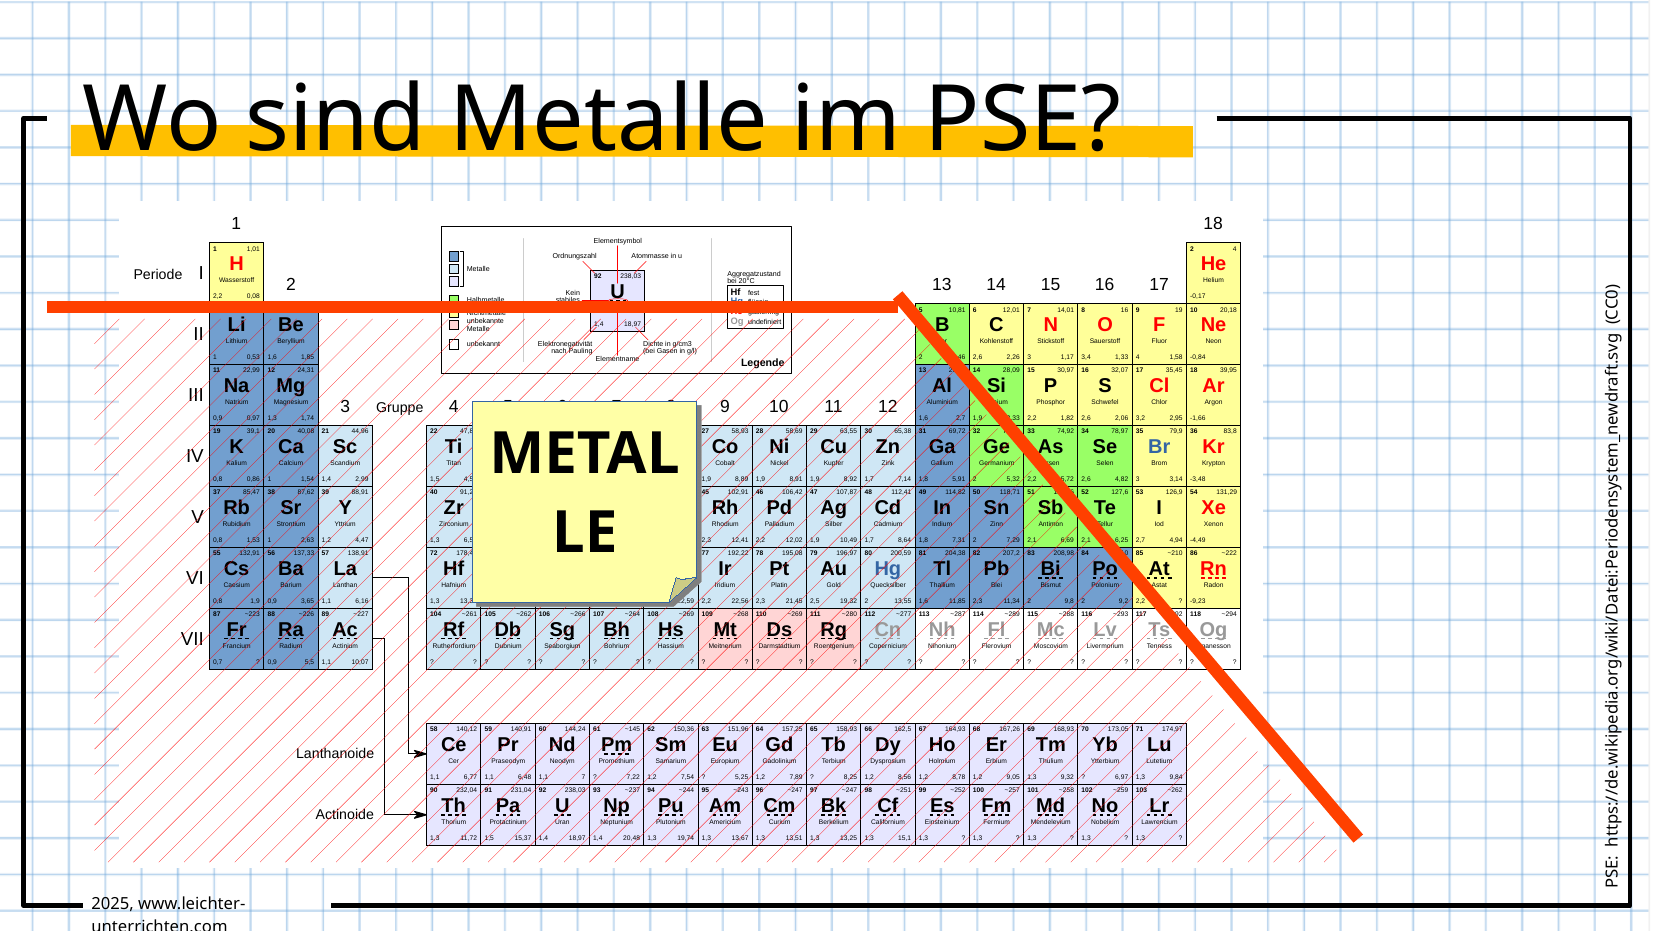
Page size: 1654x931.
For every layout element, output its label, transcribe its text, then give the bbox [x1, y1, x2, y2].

text_box METALLE [472, 401, 697, 603]
title Wo sind Metalle im PSE? [82, 37, 1229, 193]
text_box [94, 318, 1347, 863]
text_box PSE: https://de.wikipedia.org/wiki/Datei:Periodensystem_newdraft.svg (CC0) [1592, 395, 1630, 904]
picture [203, 924, 209, 931]
picture [0, 0, 1651, 931]
